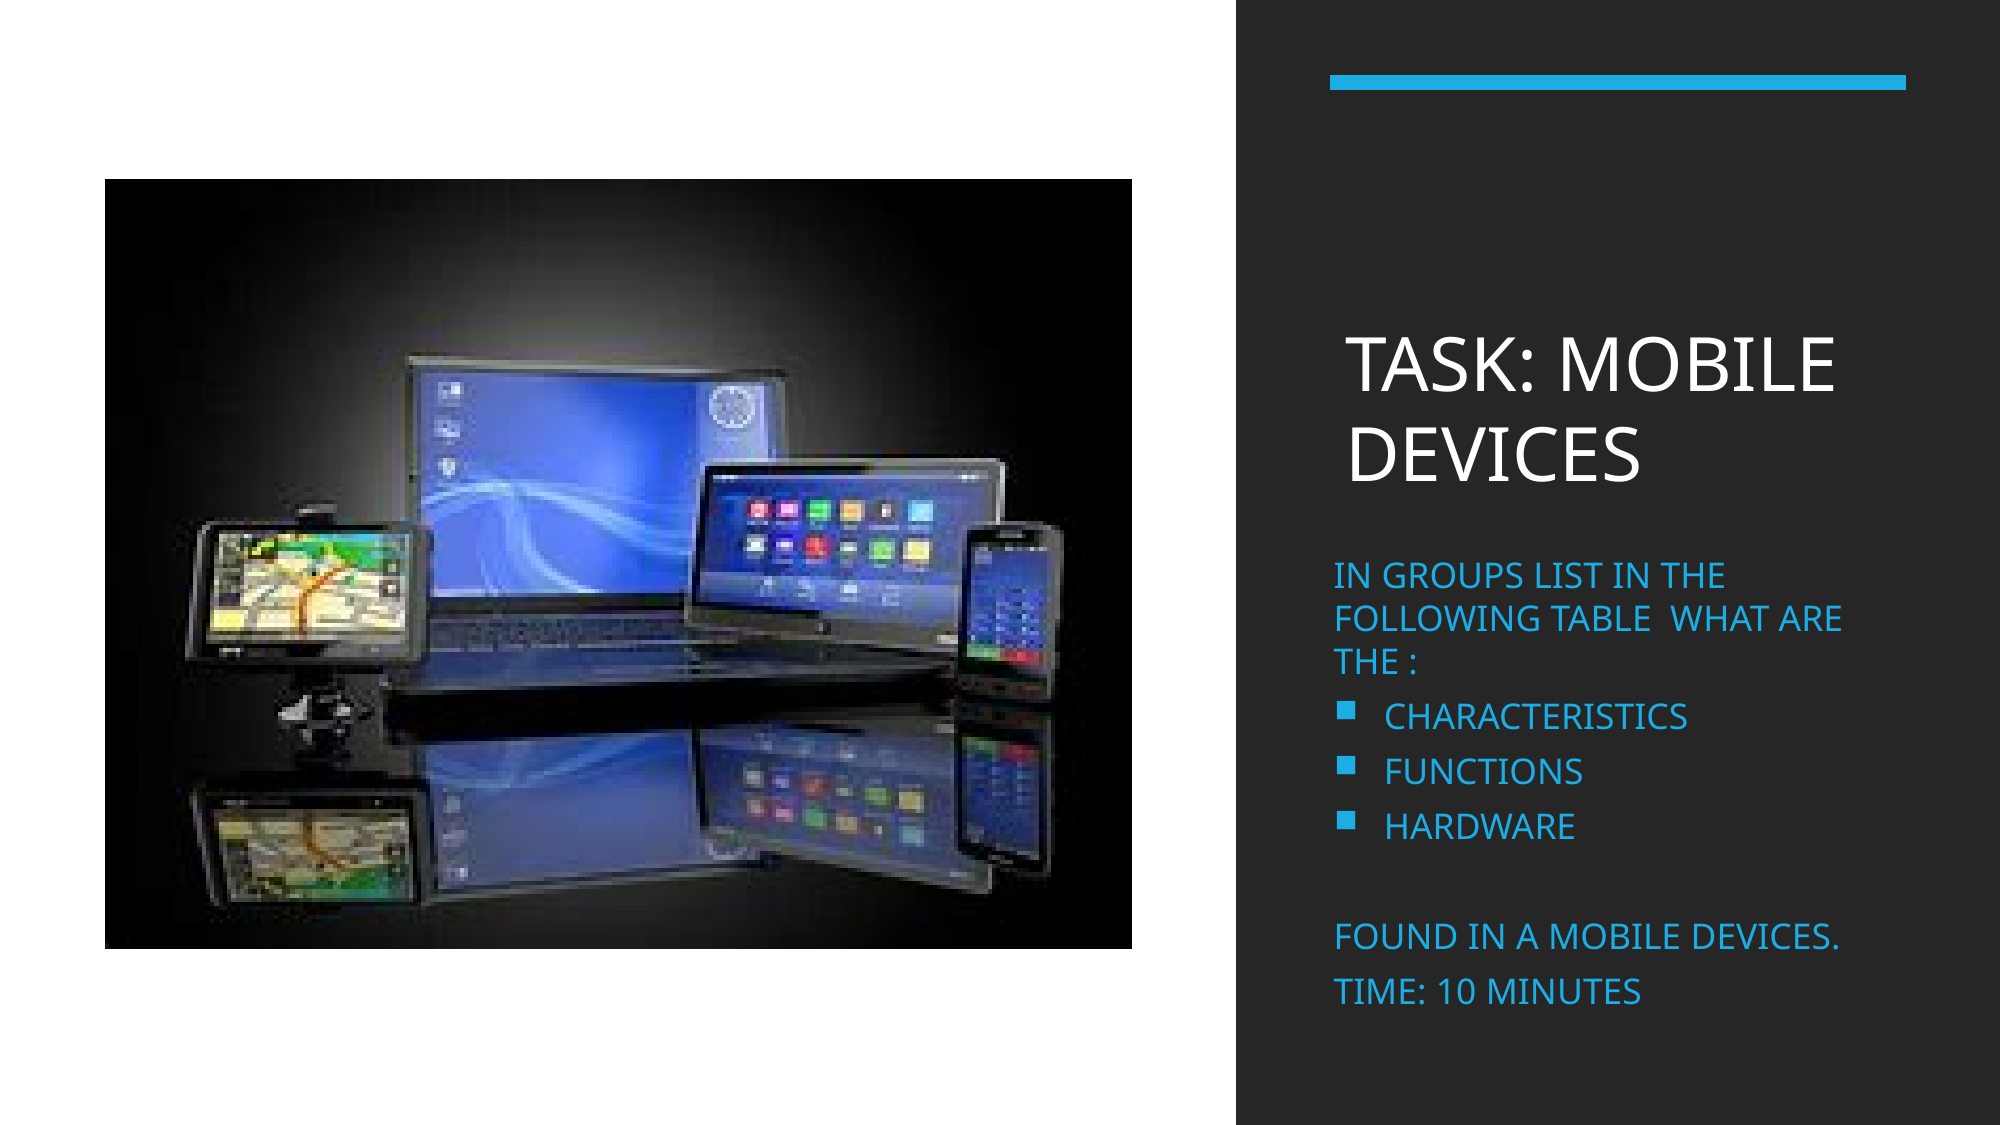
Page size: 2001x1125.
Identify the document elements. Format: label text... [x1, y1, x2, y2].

picture [105, 179, 1132, 949]
title Task: mobile devices [1330, 141, 1907, 762]
text_box [0, 0, 2000, 1125]
list In groups list IN THE FOLLOWING TABLE What are the : Characteristics functions hardware found in a mobile devices. Time: 10 Minutes [1318, 545, 1895, 1029]
